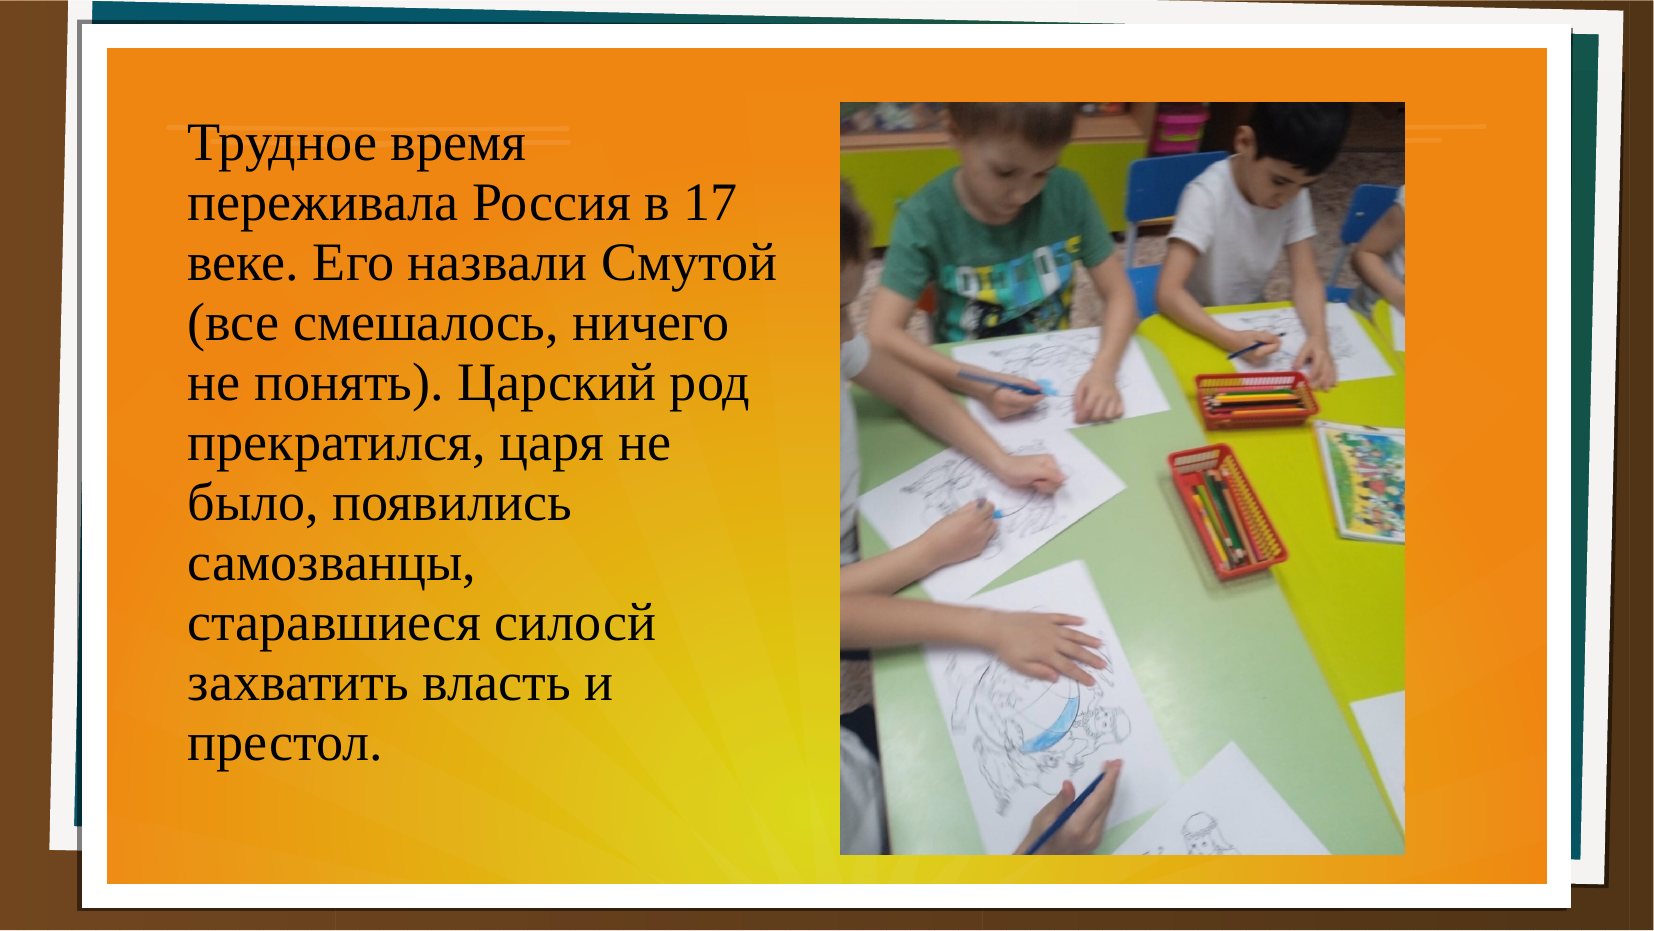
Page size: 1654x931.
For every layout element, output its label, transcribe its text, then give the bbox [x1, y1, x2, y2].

text_box Трудное время переживала Россия в 17 веке. Его назвали Смутой (все смешалось, ничего не понять). Царский род прекратился, царя не было, появились самозванцы, старавшиеся силосй захватить власть и престол. [172, 105, 796, 780]
picture [840, 102, 1405, 856]
